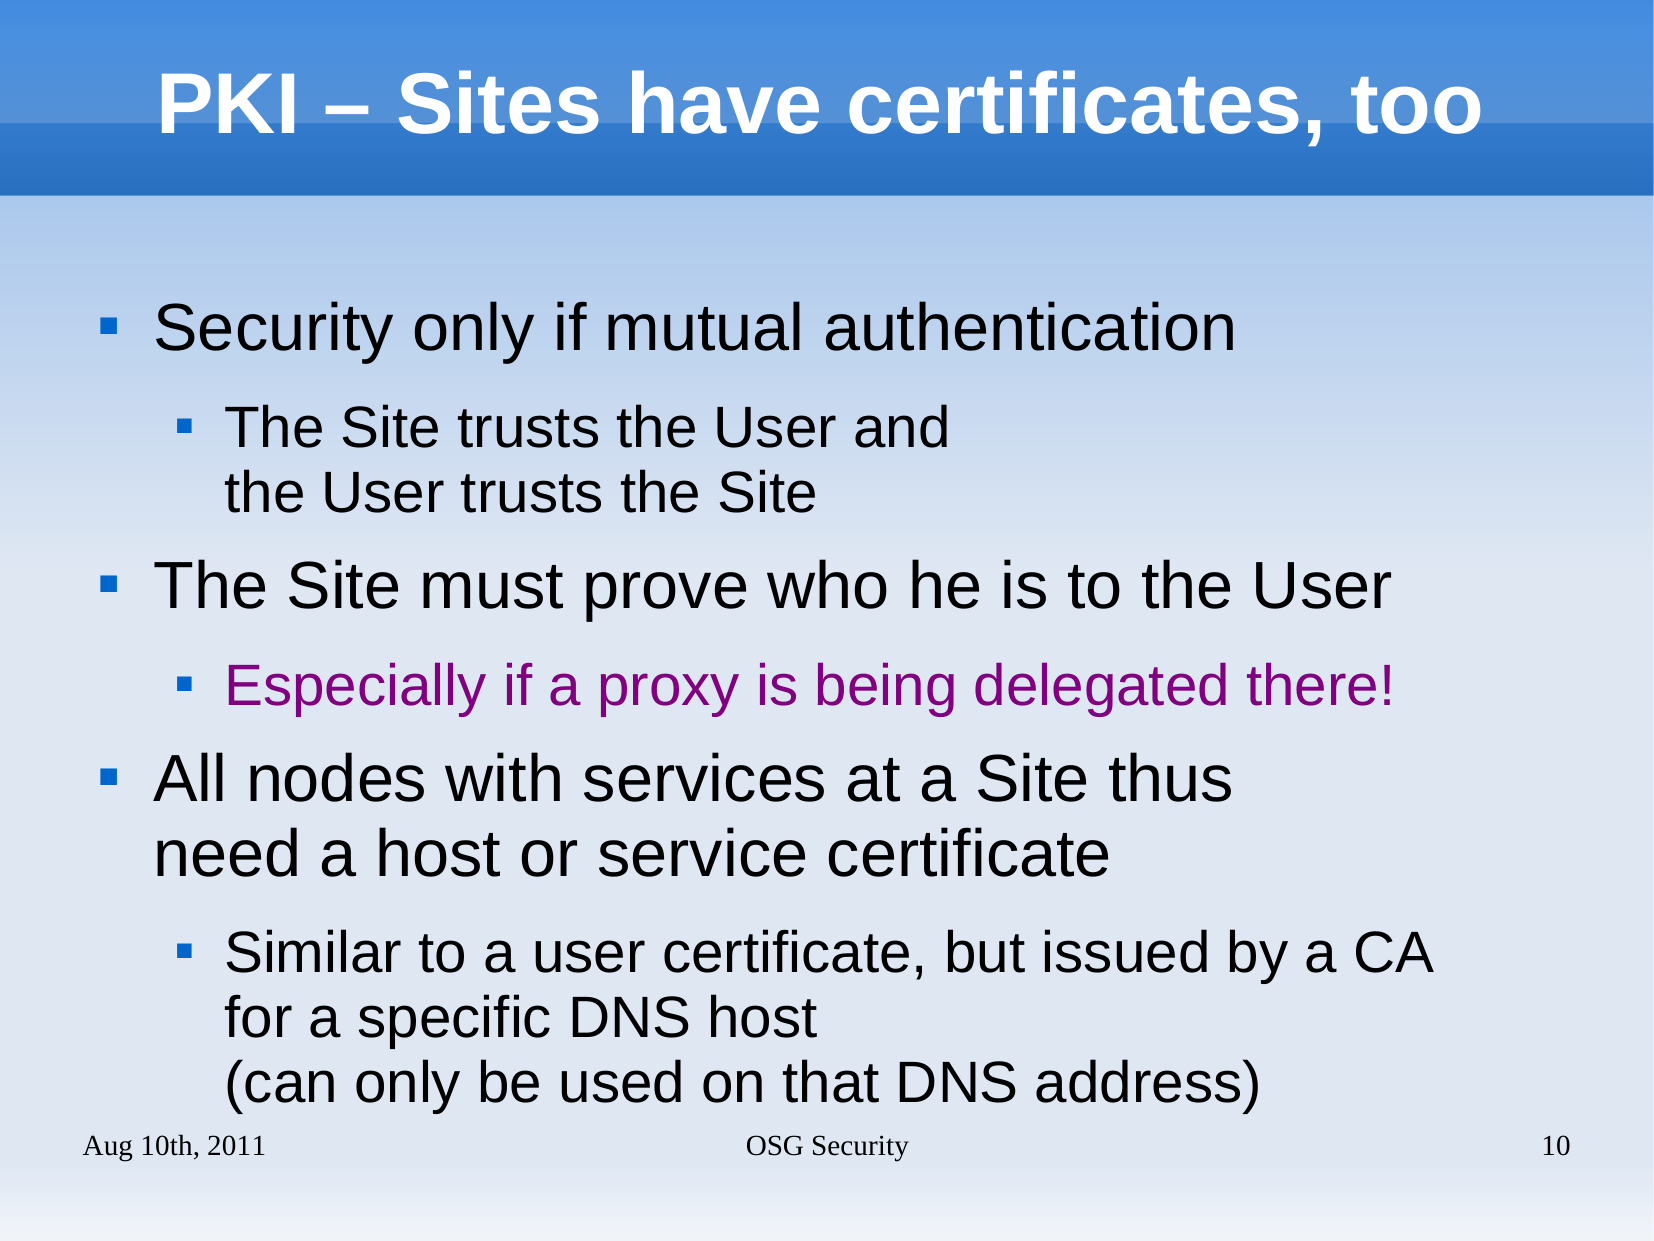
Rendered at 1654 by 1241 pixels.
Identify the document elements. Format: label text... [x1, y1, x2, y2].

picture [0, 0, 1654, 1241]
title PKI – Sites have certificates, too [76, 0, 1565, 208]
list Security only if mutual authentication The Site trusts the User and the User trusts the Site The Site must prove who he is to the User Especially if a proxy is being delegated there! All nodes with services at a Site thus need a host or service certificate Similar to a user certificate, but issued by a CA for a specific DNS host (can only be used on that DNS address) [82, 290, 1571, 1116]
